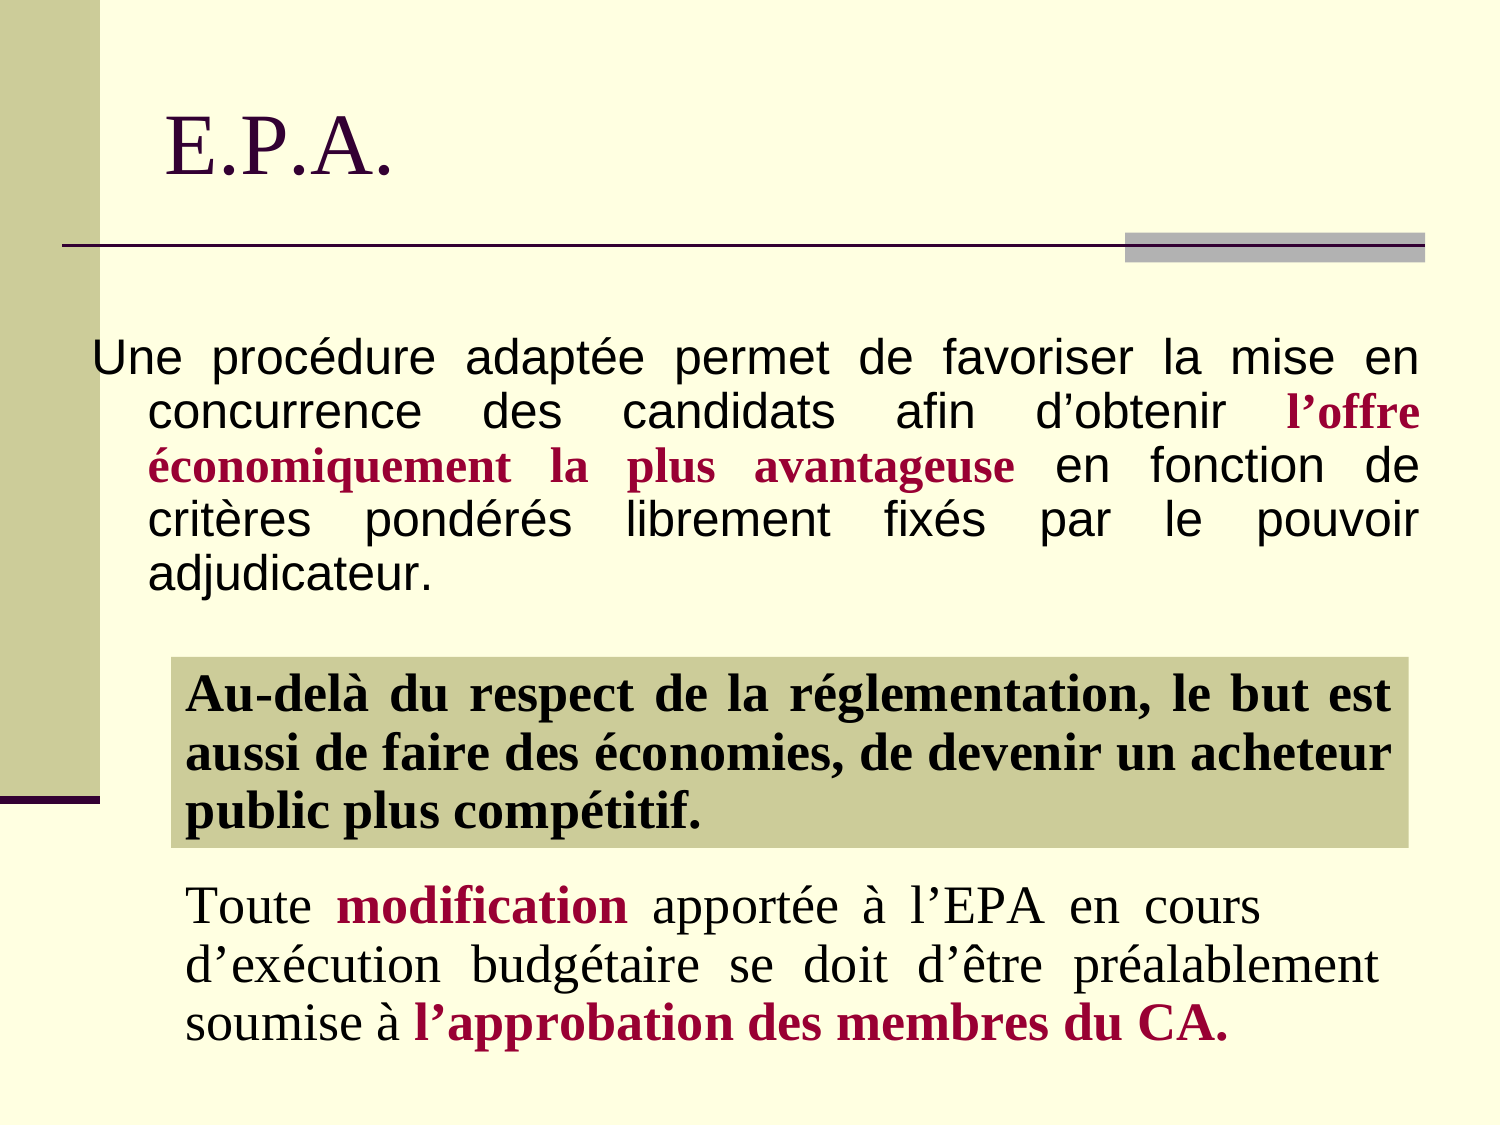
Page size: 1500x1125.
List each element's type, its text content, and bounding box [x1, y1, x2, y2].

text_box Au-delà du respect de la réglementation, le but est aussi de faire des économies, de devenir un acheteur public plus compétitif. [171, 656, 1409, 848]
title E.P.A. [150, 45, 1426, 234]
text_box Toute modification apportée à l’EPA en cours d’exécution budgétaire se doit d’être préalablement soumise à l’approbation des membres du CA. [171, 869, 1397, 1061]
list Une procédure adaptée permet de favoriser la mise en concurrence des candidats afin d’obtenir l’offre économiquement la plus avantageuse en fonction de critères pondérés librement fixés par le pouvoir adjudicateur. [76, 323, 1436, 620]
